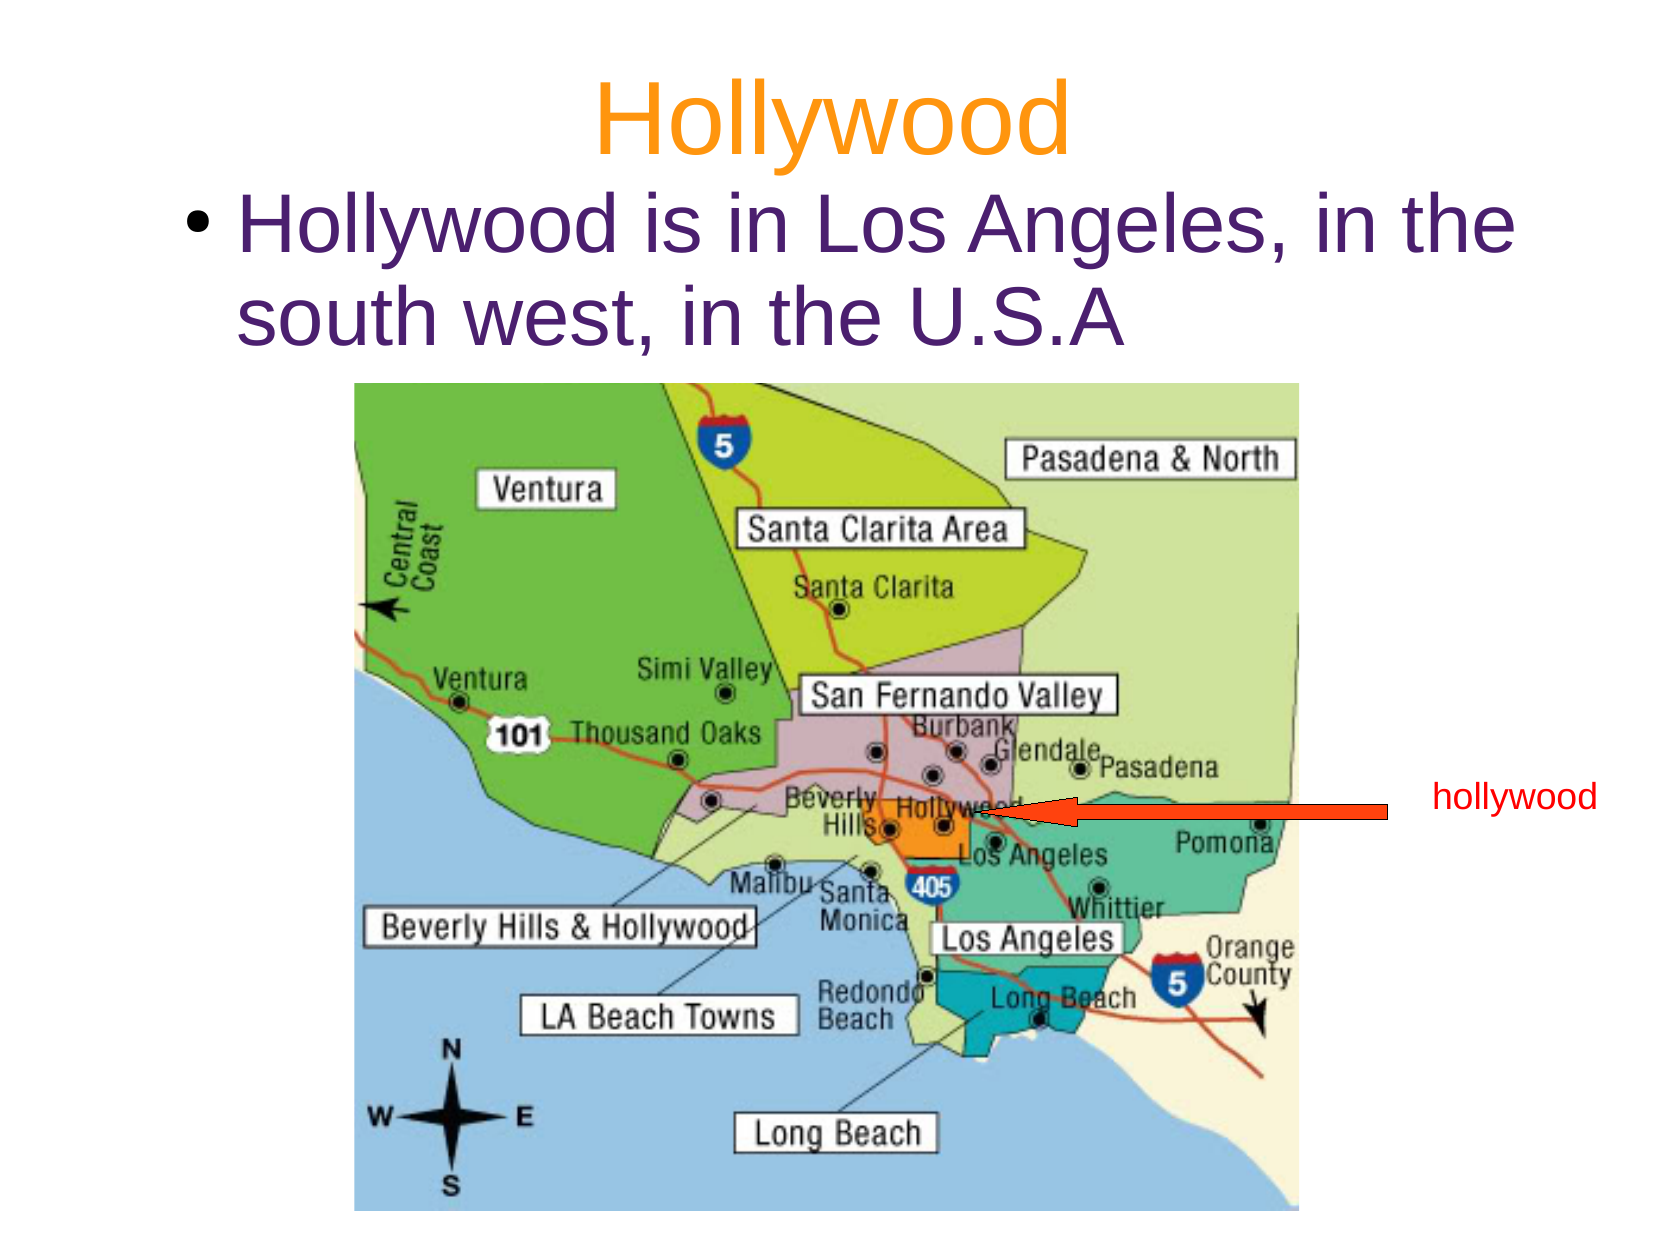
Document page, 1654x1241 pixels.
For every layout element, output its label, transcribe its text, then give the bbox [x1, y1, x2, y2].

title Hollywood [118, 59, 1548, 178]
picture [354, 383, 1300, 1211]
text_box hollywood [1417, 767, 1654, 825]
list Hollywood is in Los Angeles, in the south west, in the U.S.A [165, 177, 1654, 981]
text_box [974, 797, 1388, 827]
